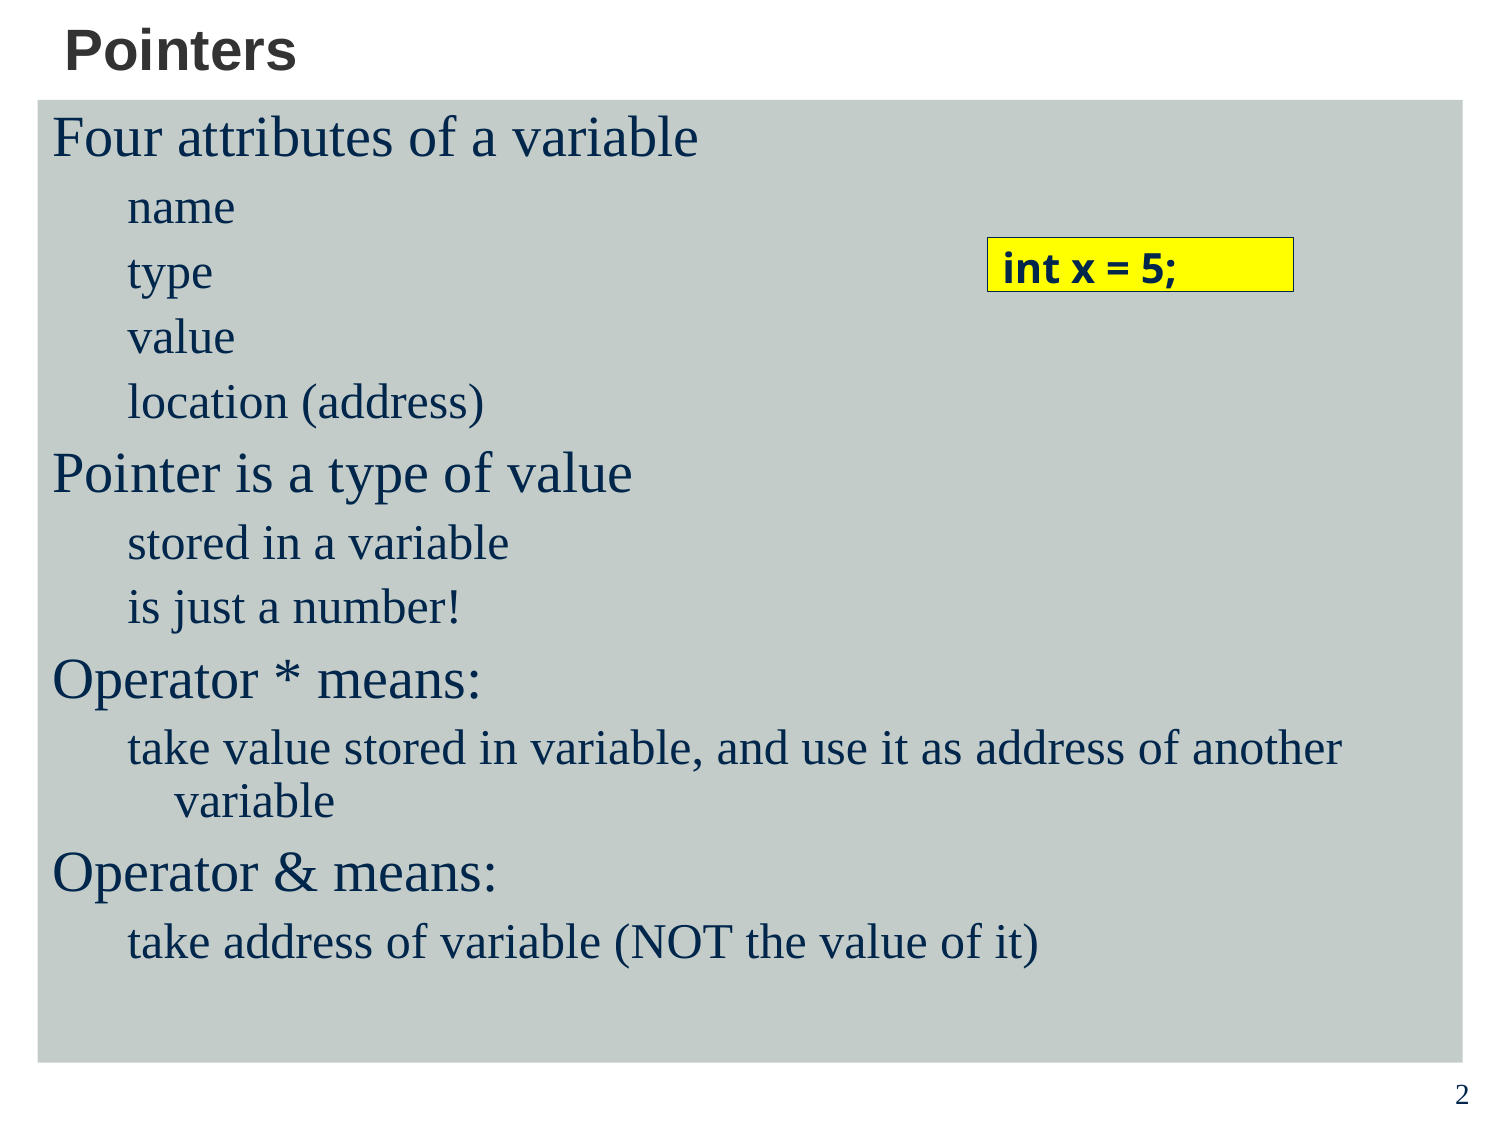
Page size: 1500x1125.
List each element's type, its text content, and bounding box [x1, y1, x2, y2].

text_box int x = 5; [987, 237, 1294, 336]
title Pointers [50, 0, 1450, 91]
list Four attributes of a variable name type value location (address) Pointer is a type of value stored in a variable is just a number! Operator * means: take value stored in variable, and use it as address of another variable Operator & means: take address of variable (NOT the value of it) [37, 99, 1463, 1063]
